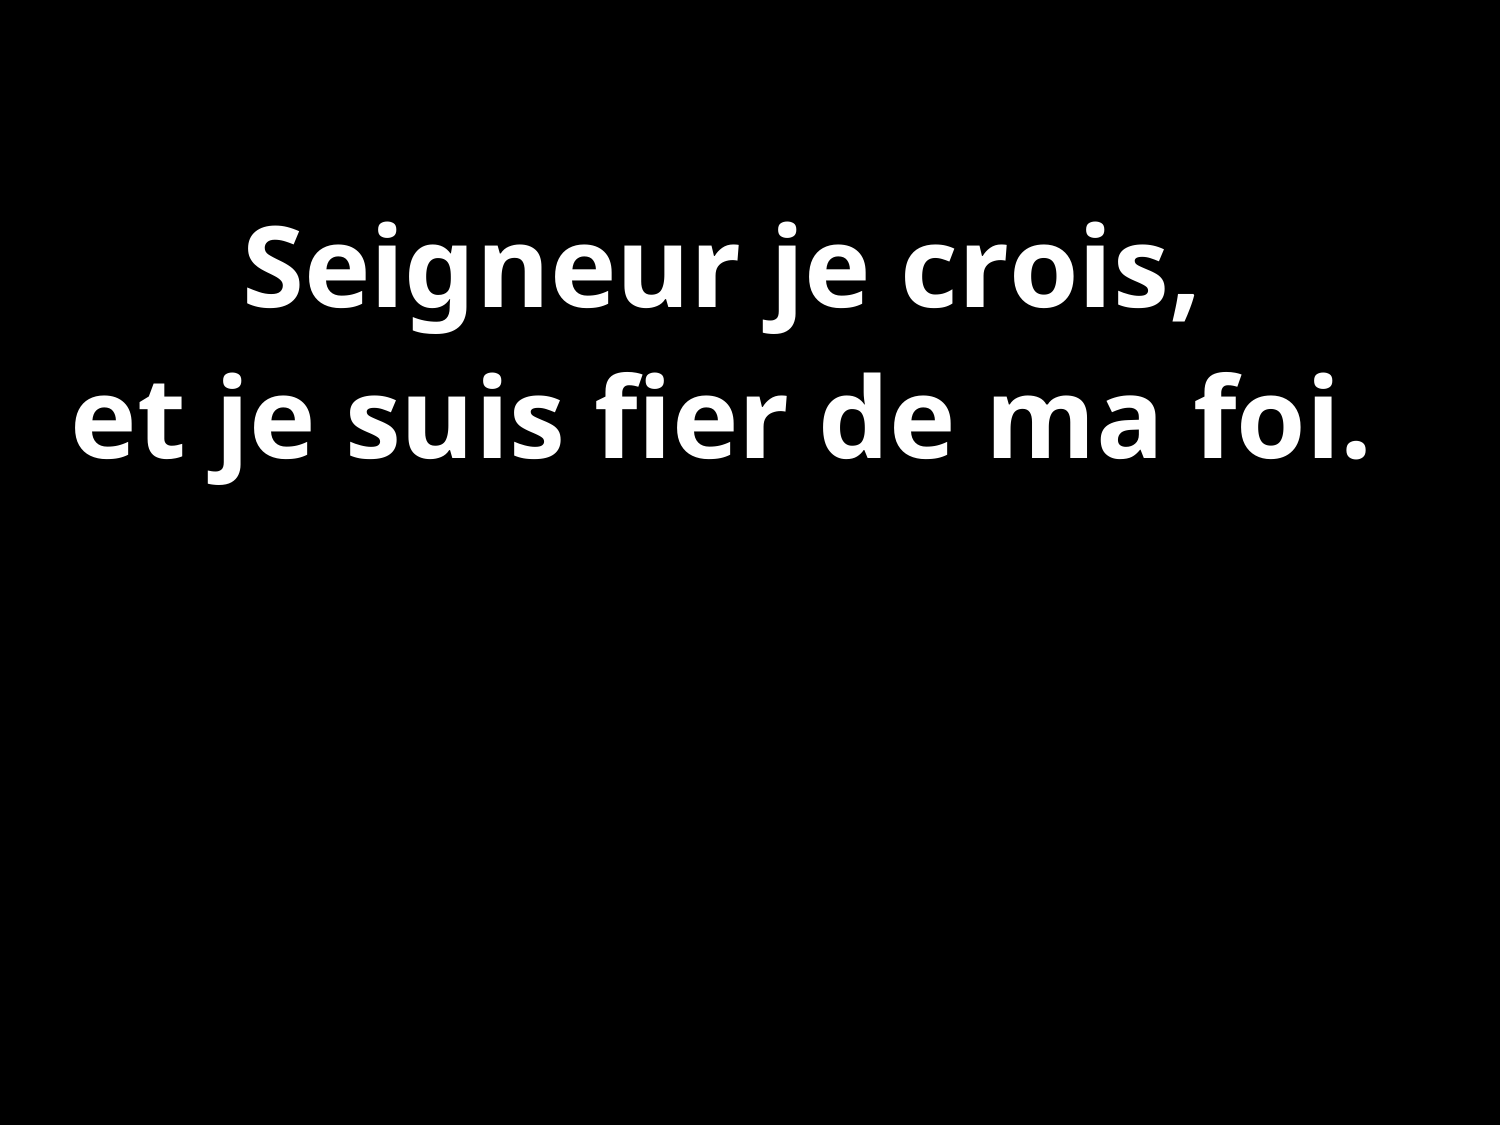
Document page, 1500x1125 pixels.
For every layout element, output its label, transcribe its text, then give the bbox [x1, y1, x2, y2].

list Seigneur je crois, et je suis fier de ma foi. [0, 35, 1500, 1036]
